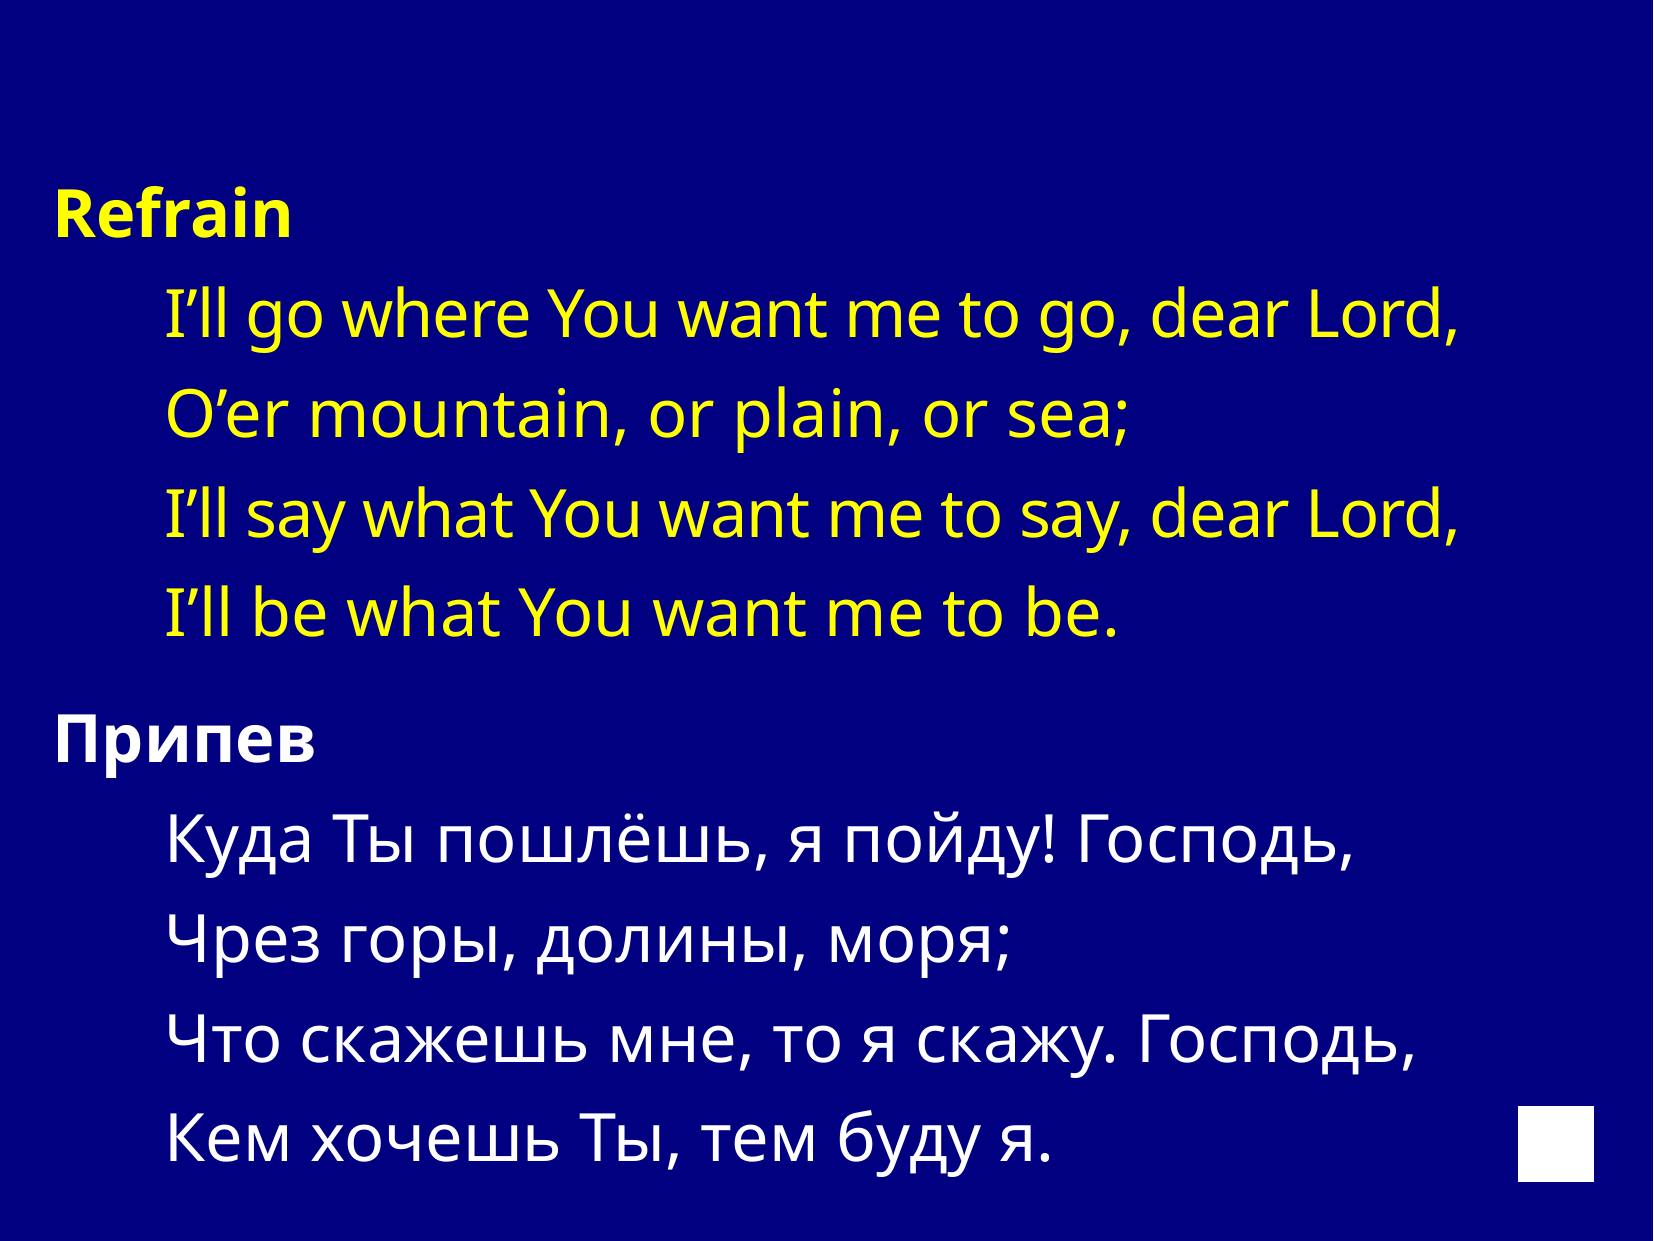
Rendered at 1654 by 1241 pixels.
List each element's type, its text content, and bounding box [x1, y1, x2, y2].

text_box [1518, 1106, 1594, 1182]
text_box Refrain I’ll go where You want me to go, dear Lord, O’er mountain, or plain, or sea; I’ll say what You want me to say, dear Lord, I’ll be what You want me to be. [37, 150, 1653, 638]
text_box Припев Куда Ты пошлёшь, я пойду! Господь, Чрез горы, долины, моря; Что скажешь мне, то я скажу. Господь, Кем хочешь Ты, тем буду я. [37, 675, 1576, 1163]
